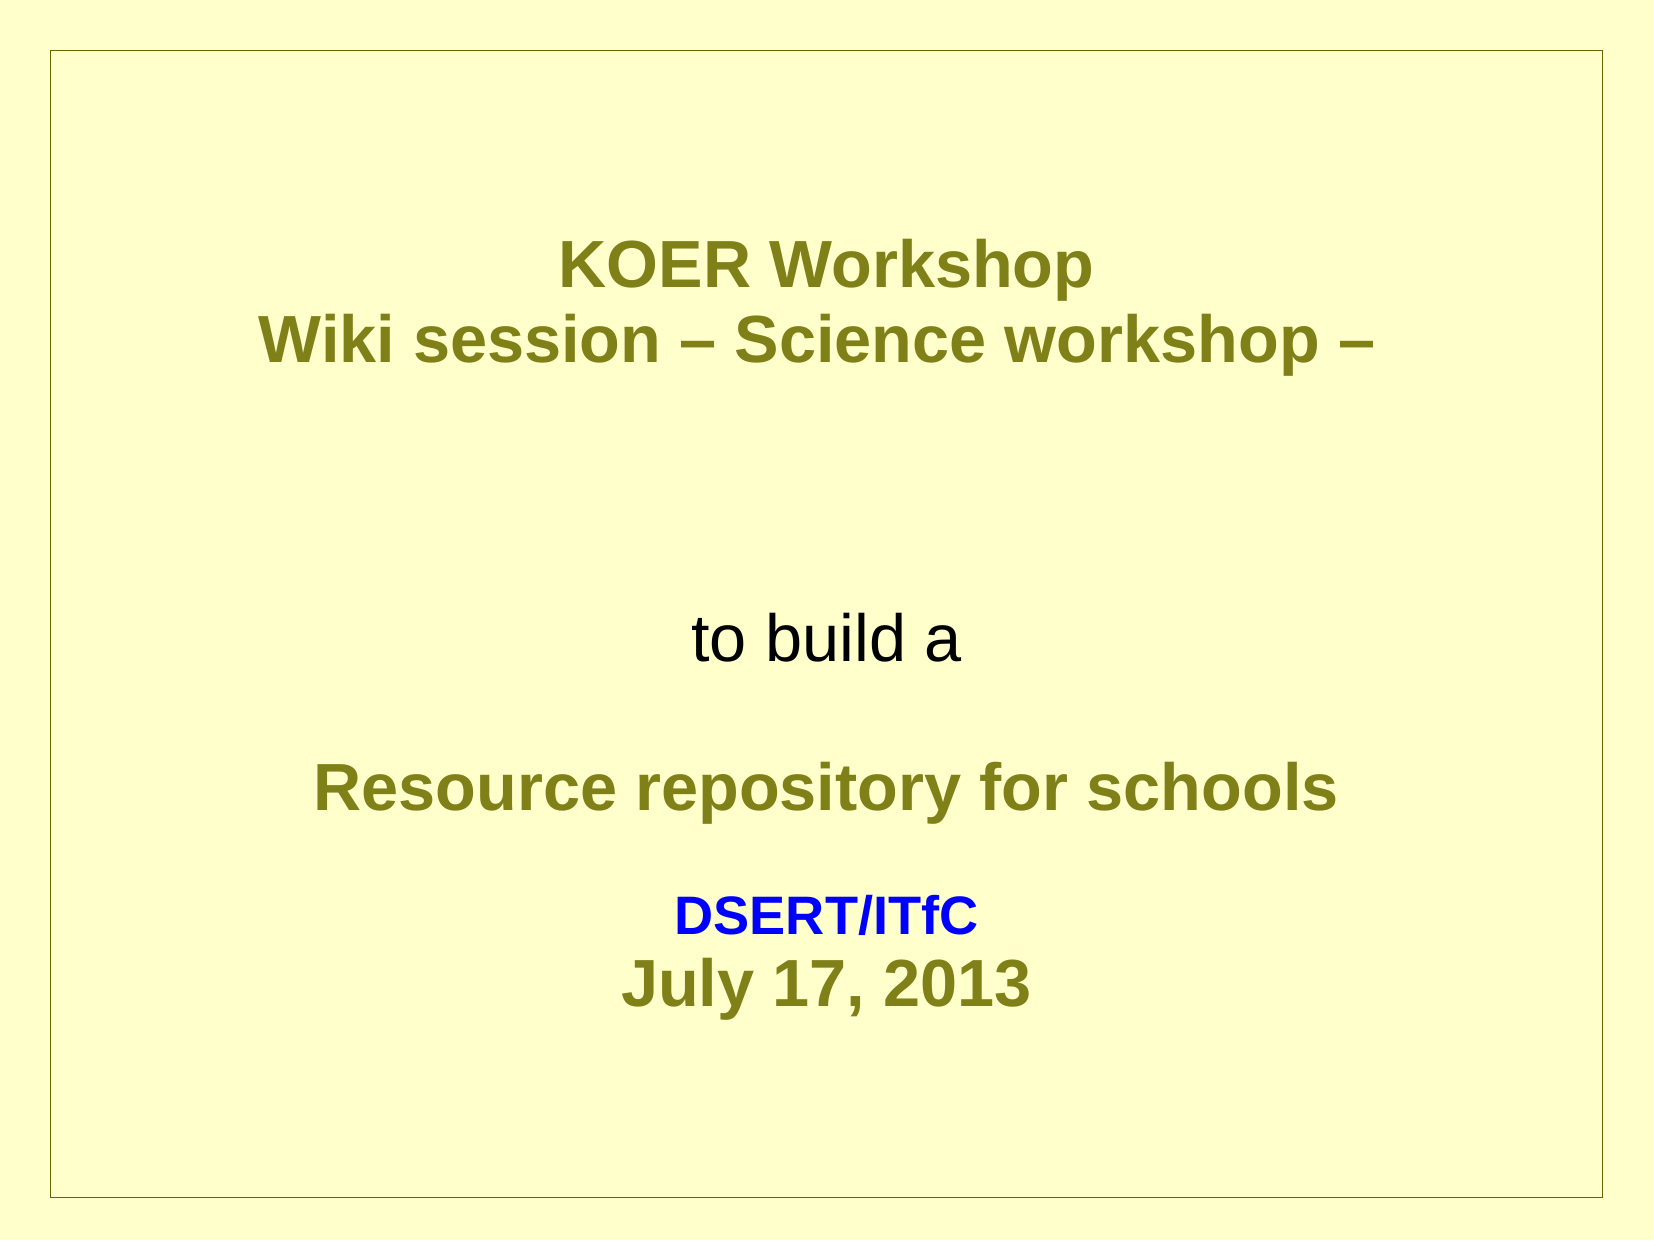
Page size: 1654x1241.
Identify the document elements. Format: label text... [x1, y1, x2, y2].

subtitle KOER Workshop Wiki session – Science workshop – to build a Resource repository for schools DSERT/ITfC July 17, 2013 [50, 50, 1603, 1198]
